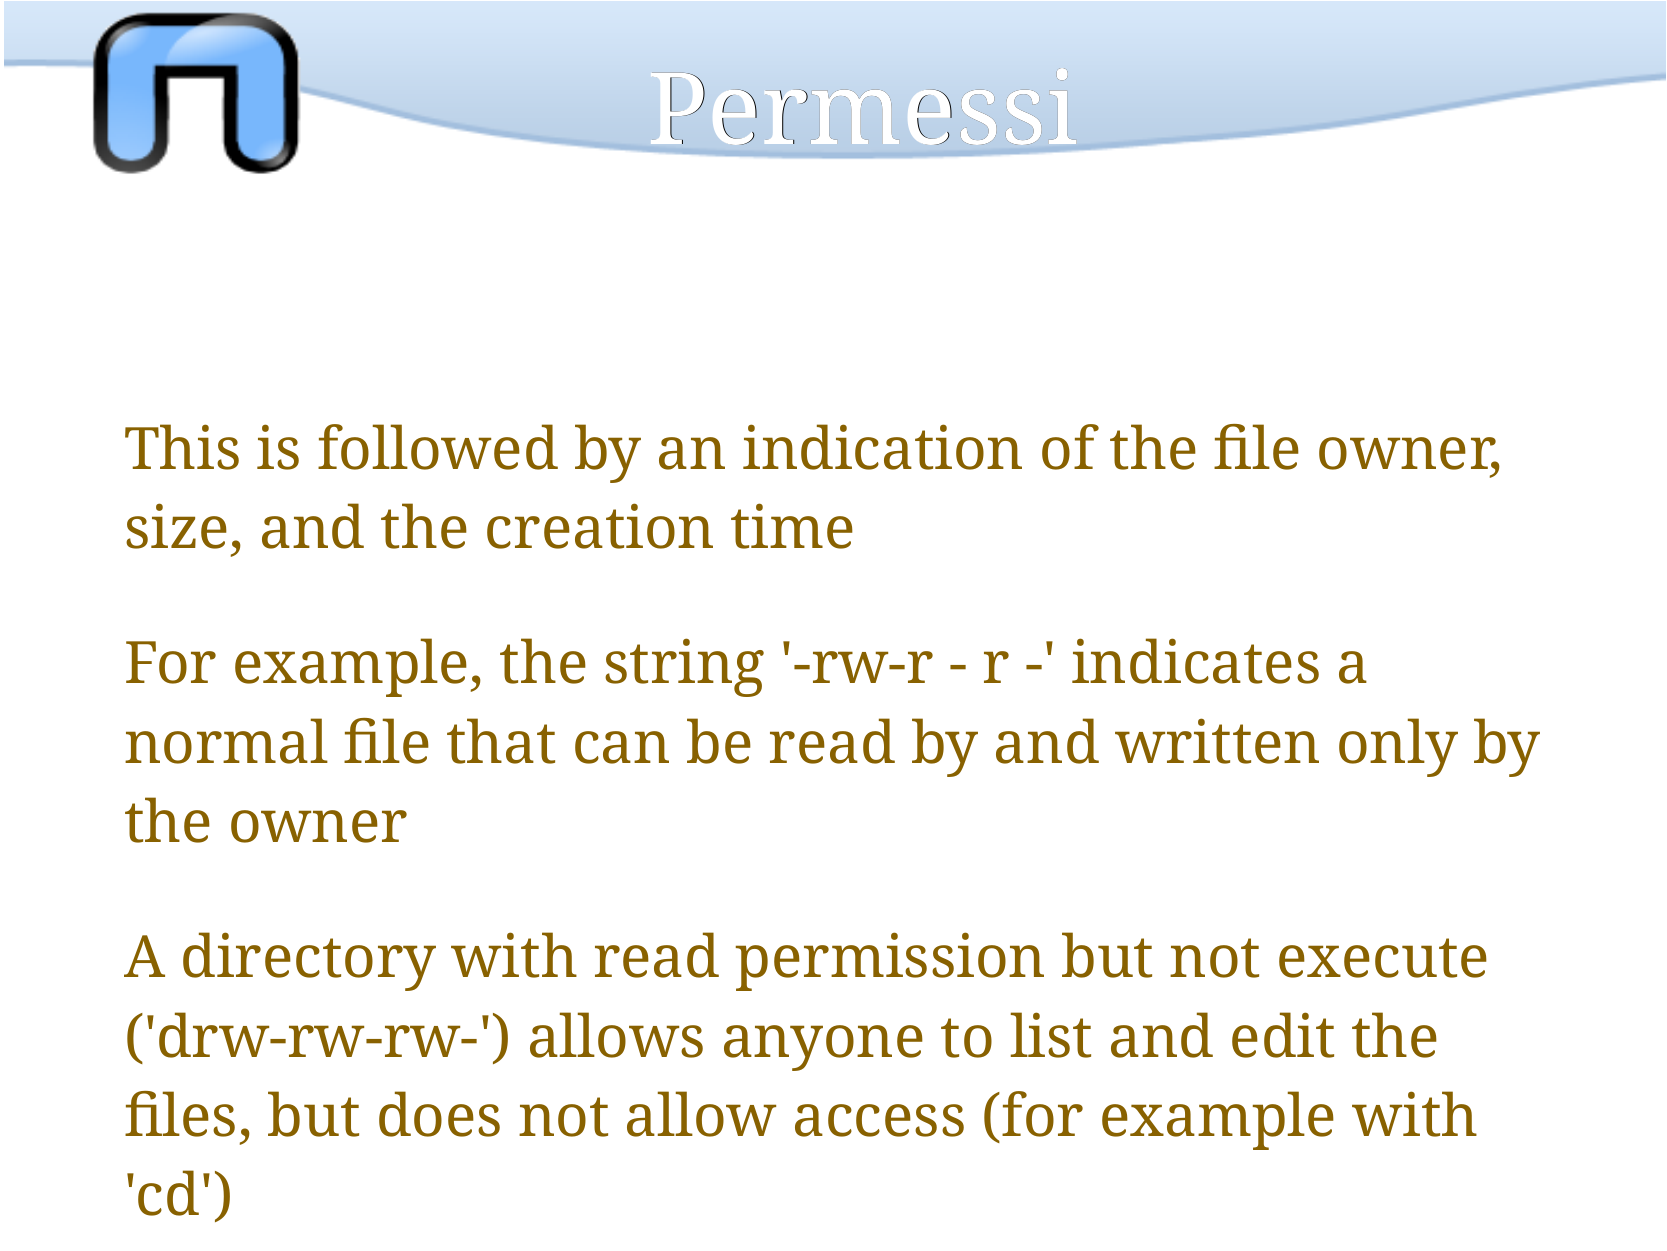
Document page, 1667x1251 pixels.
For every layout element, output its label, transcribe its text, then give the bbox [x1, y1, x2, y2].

picture [0, 0, 1667, 1251]
text_box Permessi [446, 29, 1280, 283]
list This is followed by an indication of the file owner, size, and the creation time For example, the string '-rw-r - r -' indicates a normal file that can be read by and written only by the owner A directory with read permission but not execute ('drw-rw-rw-') allows anyone to list and edit the files, but does not allow access (for example with 'cd') [124, 407, 1548, 1251]
